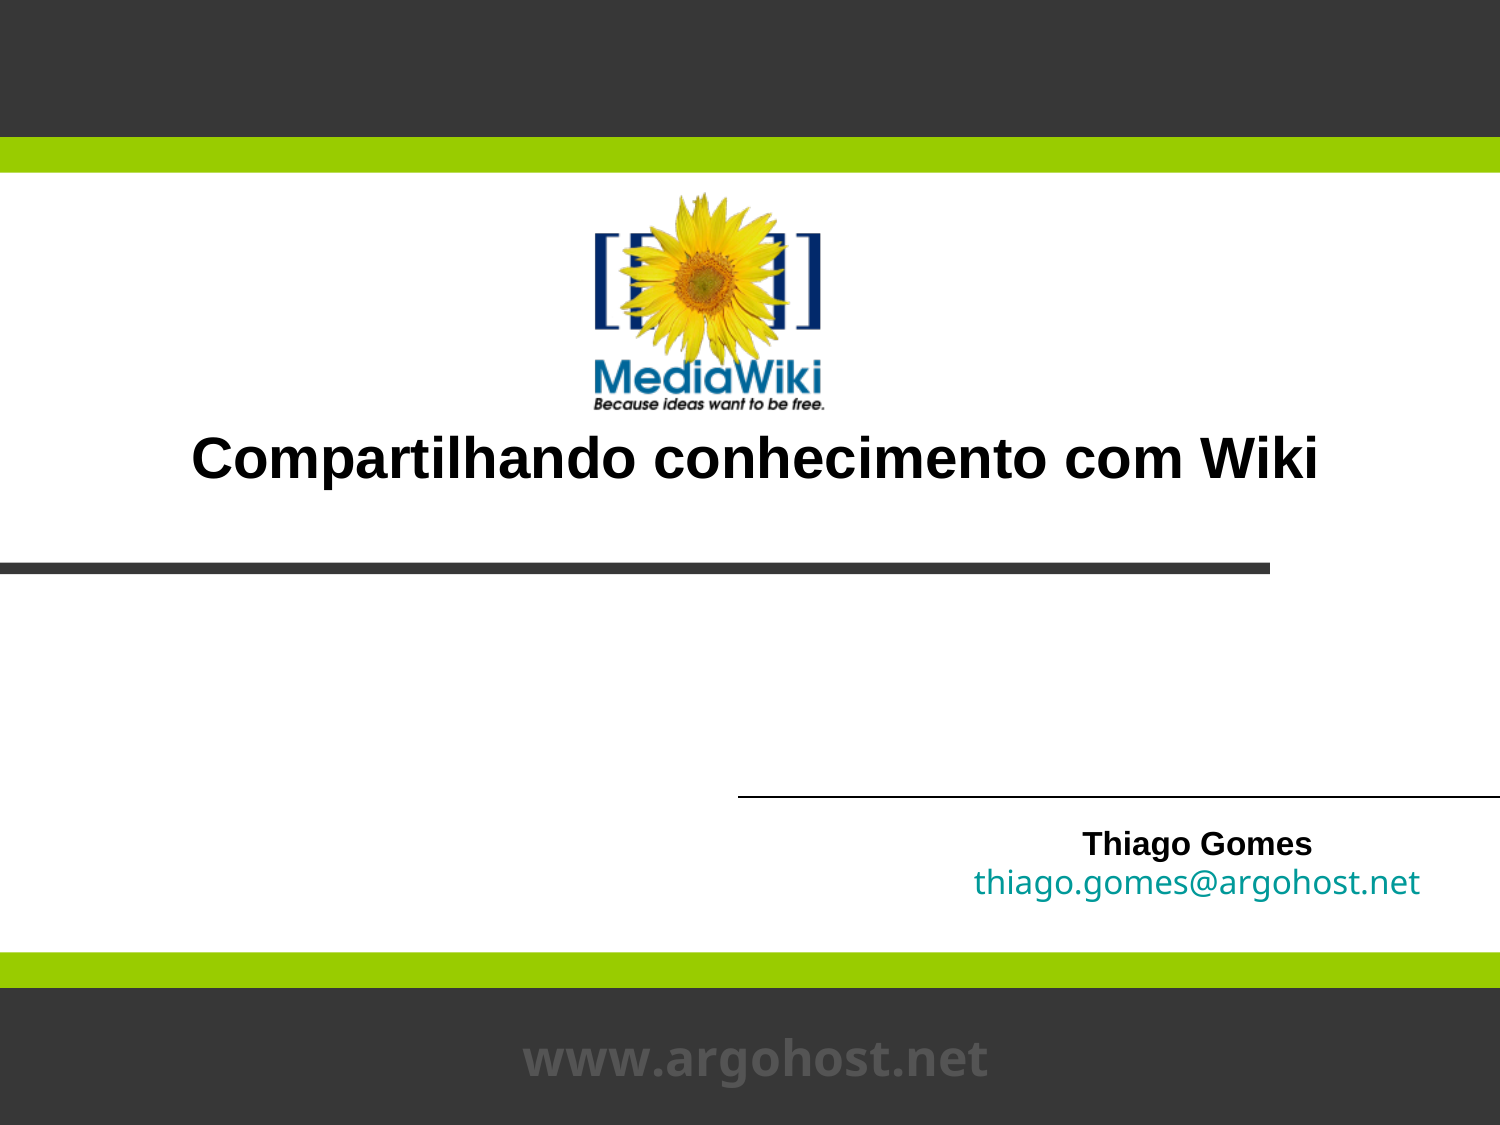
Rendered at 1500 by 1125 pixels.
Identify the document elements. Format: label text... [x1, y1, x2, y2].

picture [590, 190, 827, 414]
text_box [0, 562, 1270, 575]
text_box Thiago Gomes thiago.gomes@argohost.net [959, 814, 1437, 910]
text_box www.argohost.net [508, 1018, 1005, 1095]
text_box [0, 0, 1500, 173]
text_box Compartilhando conhecimento com Wiki [100, 401, 1412, 509]
text_box [0, 952, 1500, 1125]
